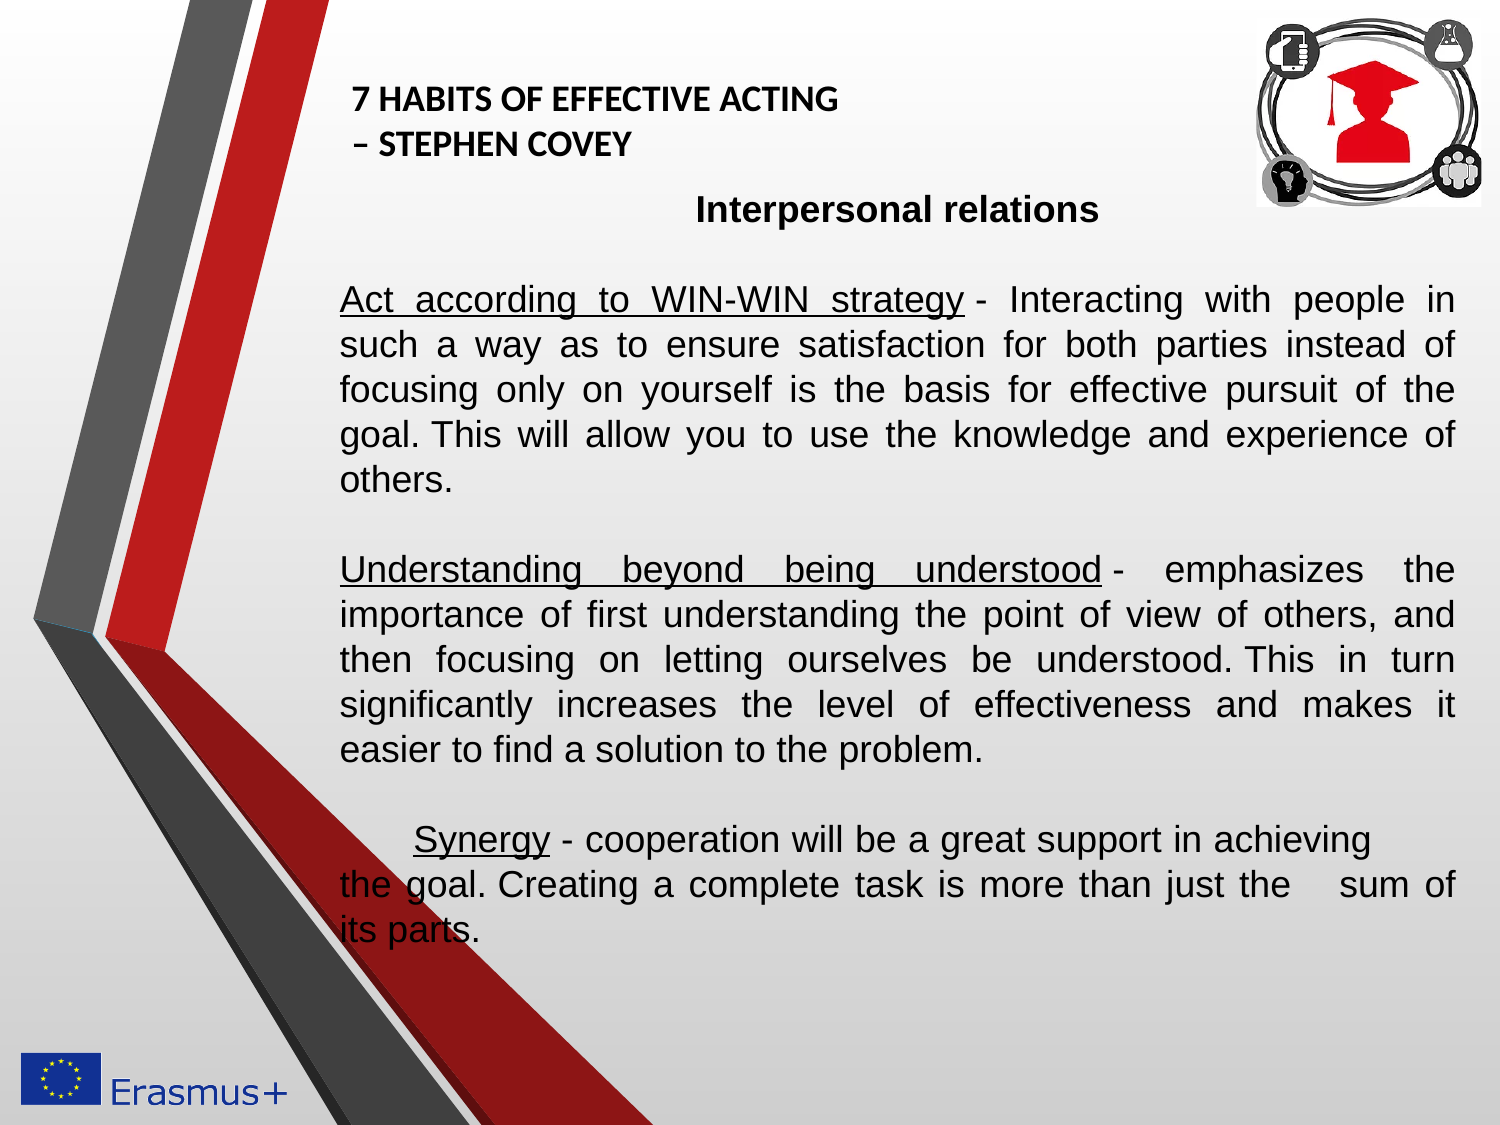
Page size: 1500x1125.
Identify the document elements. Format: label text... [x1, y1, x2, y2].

chart [1471, 19, 1483, 209]
text_box Interpersonal relations Act according to WIN-WIN strategy - Interacting with people in such a way as to ensure satisfaction for both parties instead of focusing only on yourself is the basis for effective pursuit of the goal. This will allow you to use the knowledge and experience of others. Understanding beyond being understood - emphasizes the importance of first understanding the point of view of others, and then focusing on letting ourselves be understood. This in turn significantly increases the level of effectiveness and makes it easier to find a solution to the problem. Synergy - cooperation will be a great support in achieving the goal. Creating a complete task is more than just the sum of its parts. [324, 177, 1471, 958]
text_box 7 HABITS OF EFFECTIVE ACTING – STEPHEN COVEY [336, 66, 1235, 172]
picture [1256, 18, 1482, 207]
picture [5, 1037, 302, 1120]
